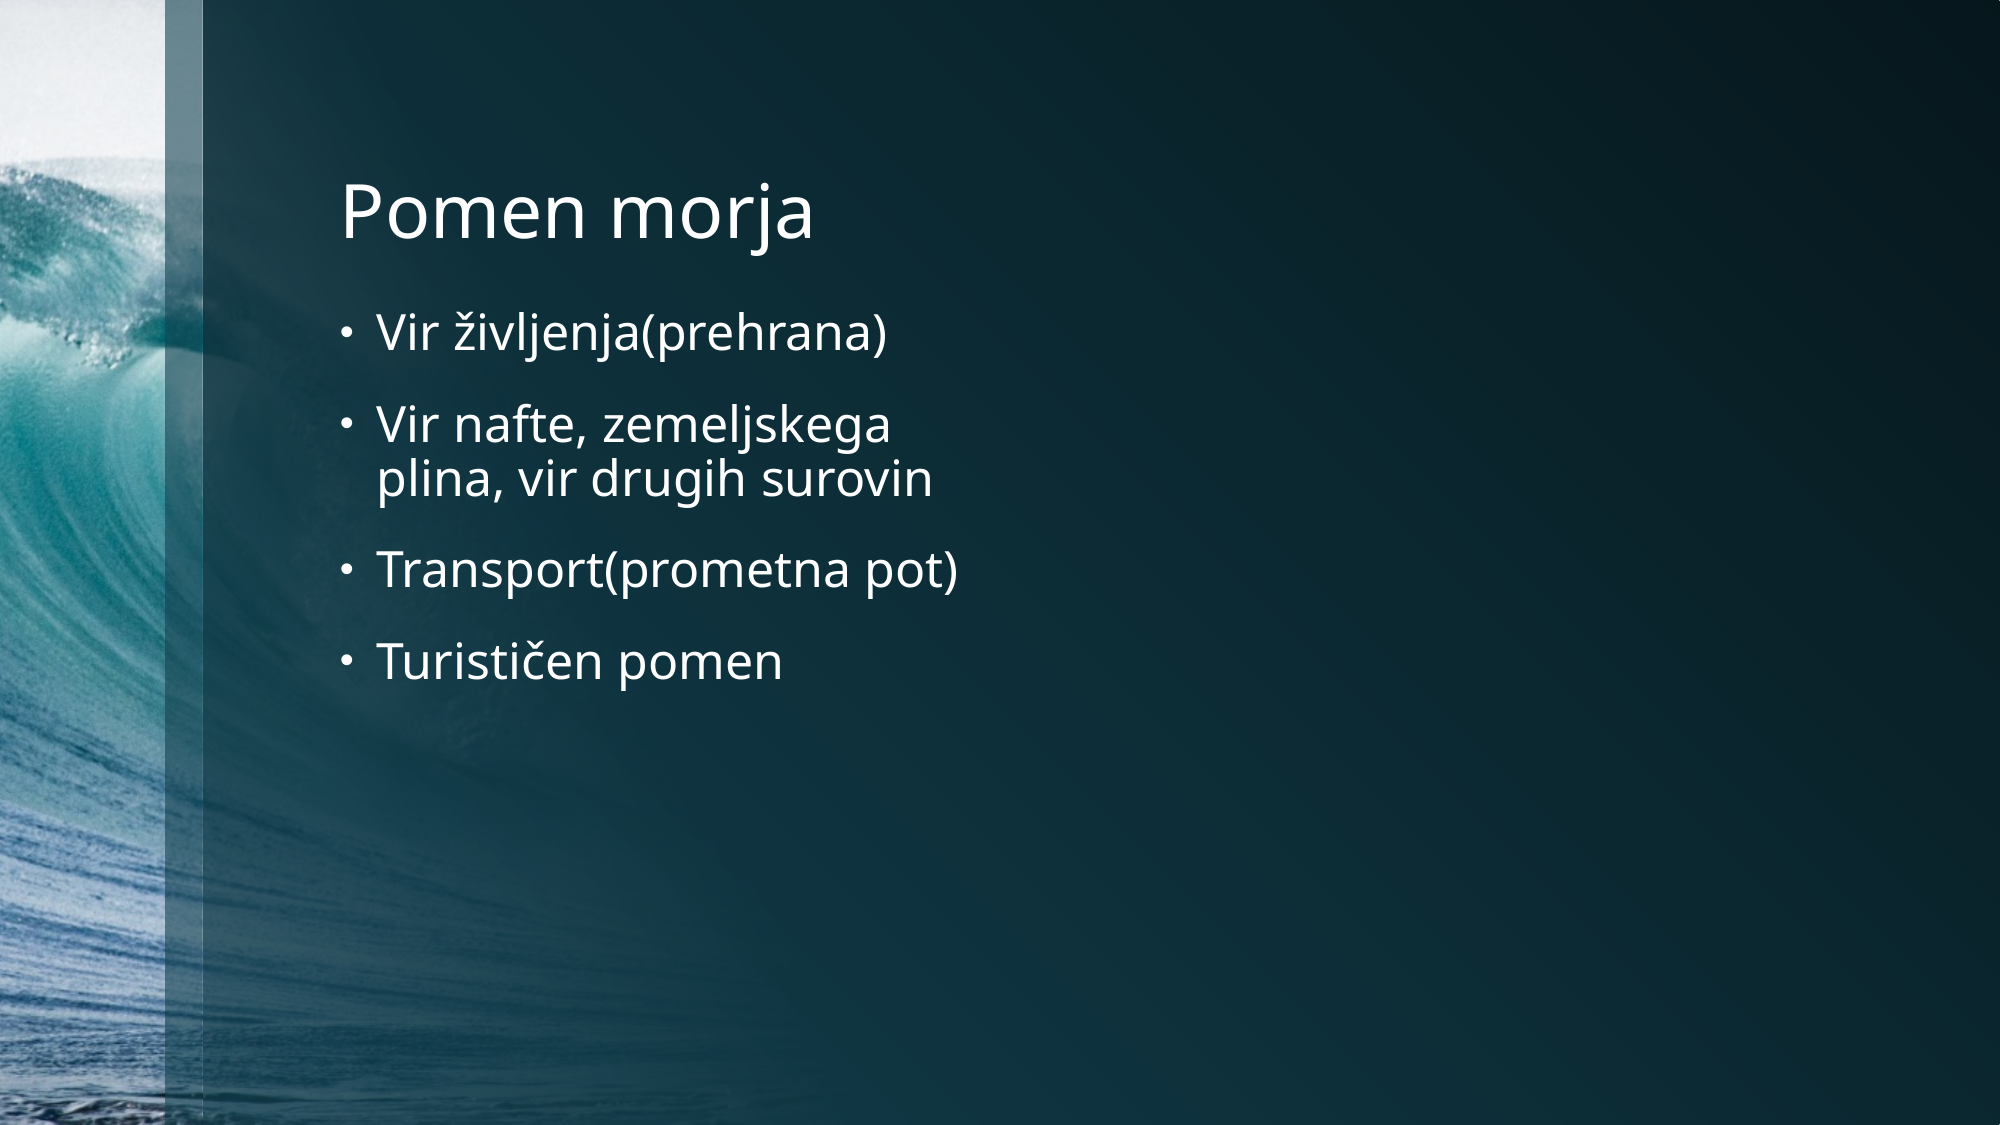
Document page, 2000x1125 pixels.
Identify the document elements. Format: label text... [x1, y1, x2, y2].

title Pomen morja [324, 62, 1825, 263]
list Vir življenja(prehrana) Vir nafte, zemeljskega plina, vir drugih surovin Transport(prometna pot) Turističen pomen [324, 299, 1050, 1025]
picture [0, 0, 2000, 1125]
